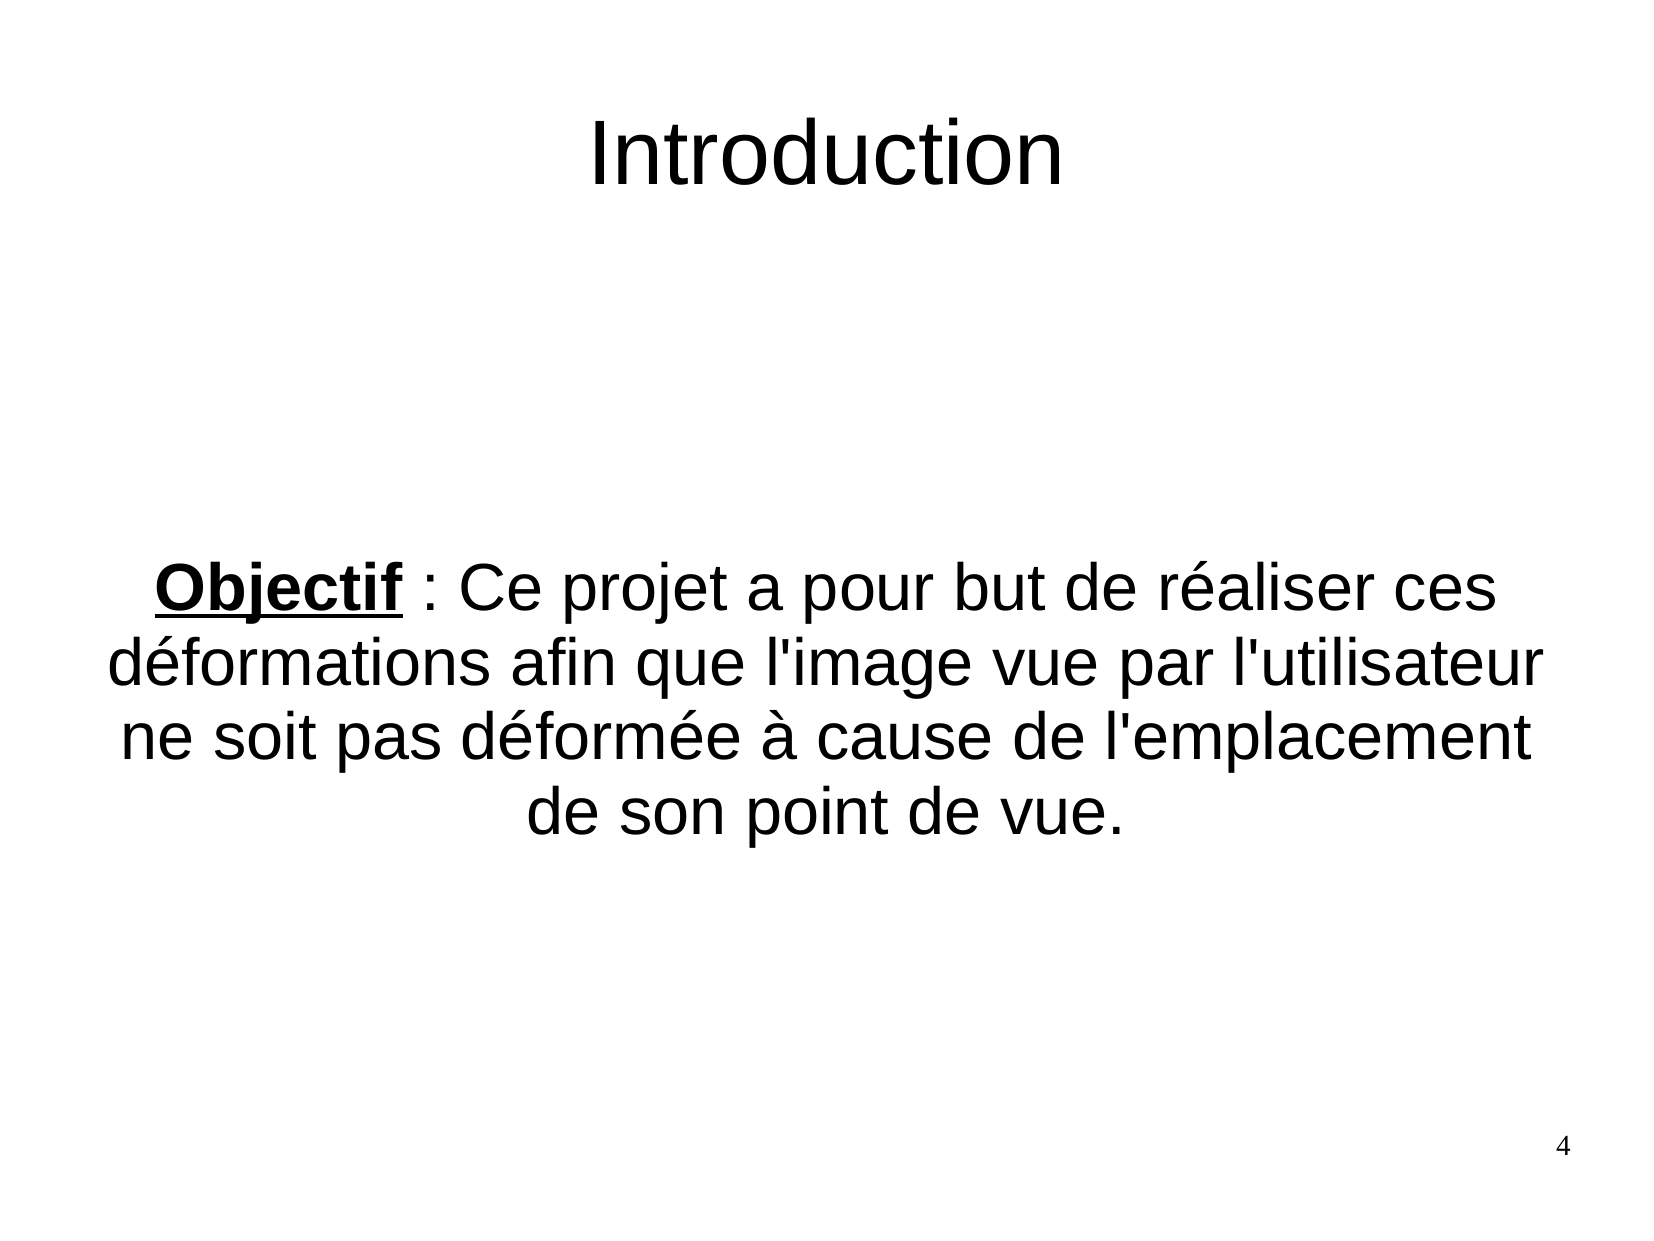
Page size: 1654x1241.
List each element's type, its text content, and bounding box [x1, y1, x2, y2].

subtitle Objectif : Ce projet a pour but de réaliser ces déformations afin que l'image vue par l'utilisateur ne soit pas déformée à cause de l'emplacement de son point de vue. [82, 297, 1571, 1102]
title Introduction [82, 56, 1571, 250]
